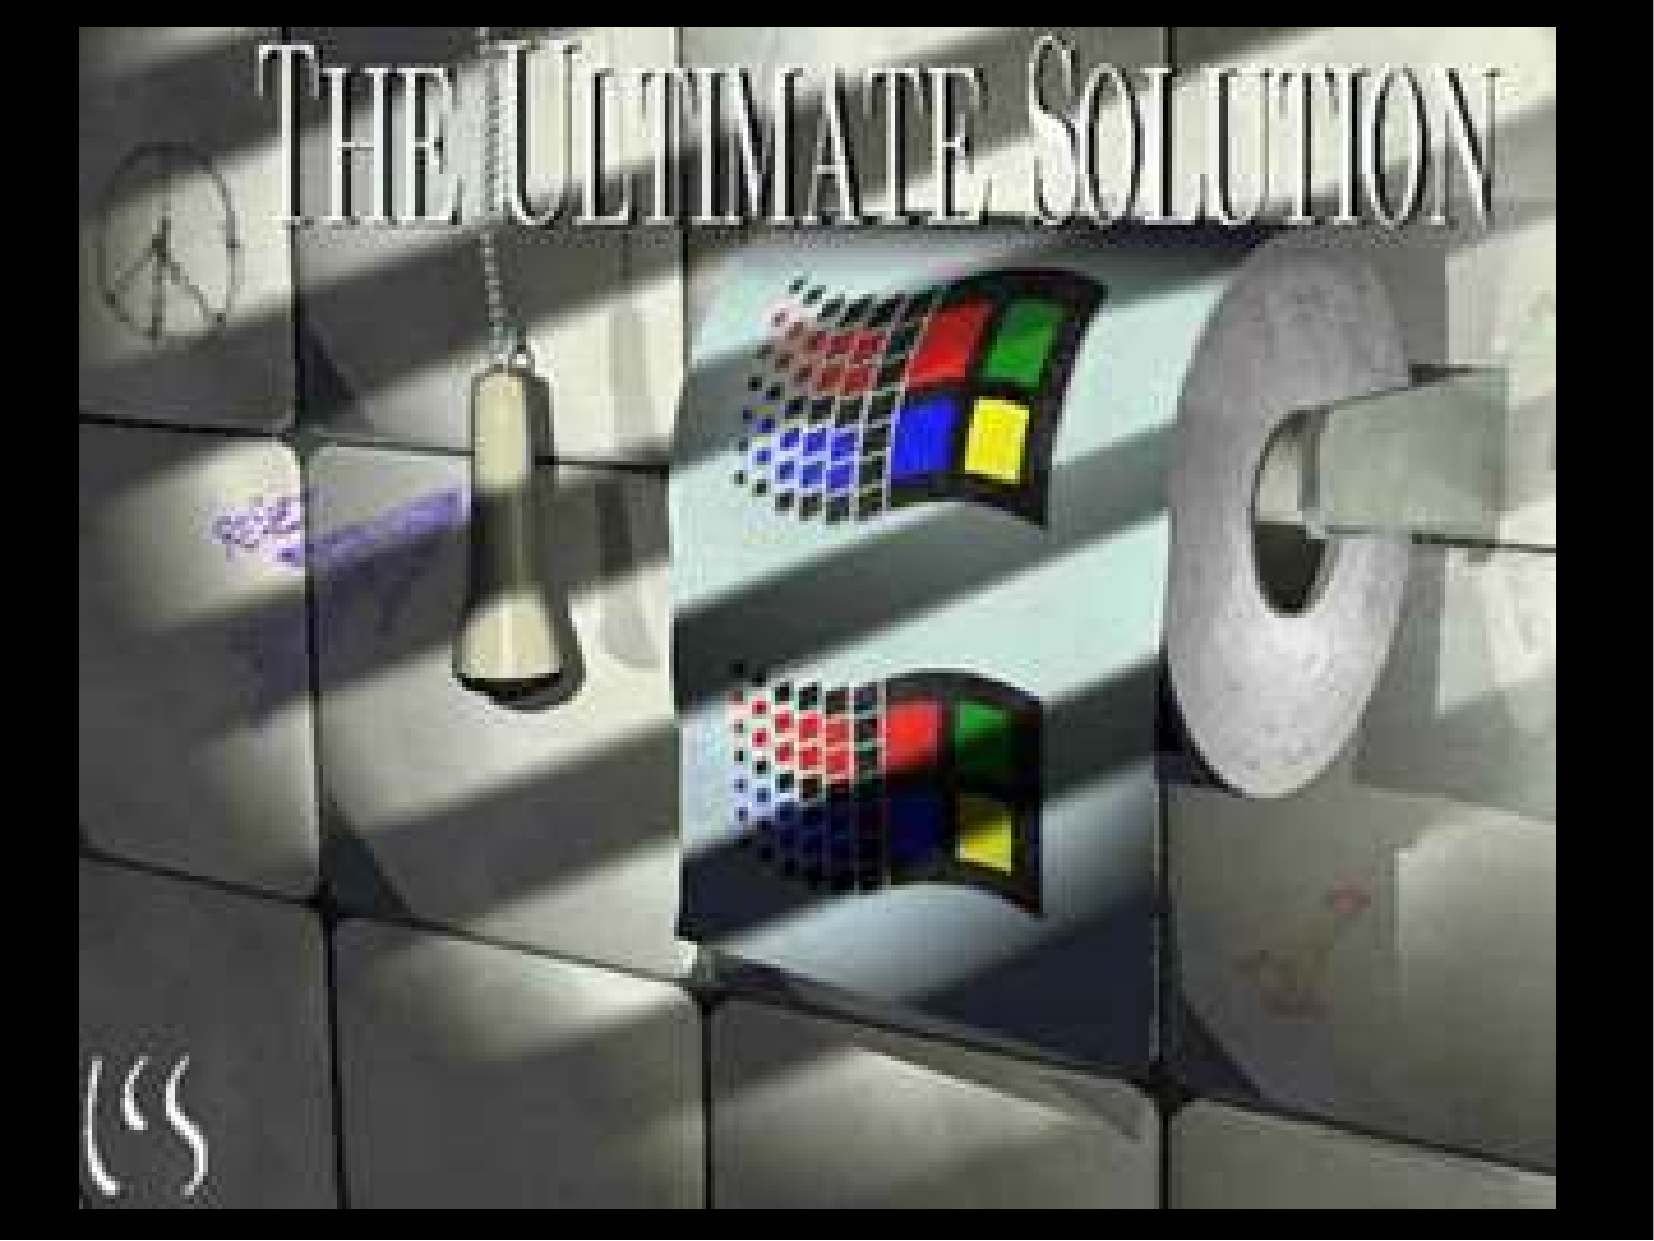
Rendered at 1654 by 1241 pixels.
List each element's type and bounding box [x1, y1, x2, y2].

picture [79, 27, 1556, 1209]
